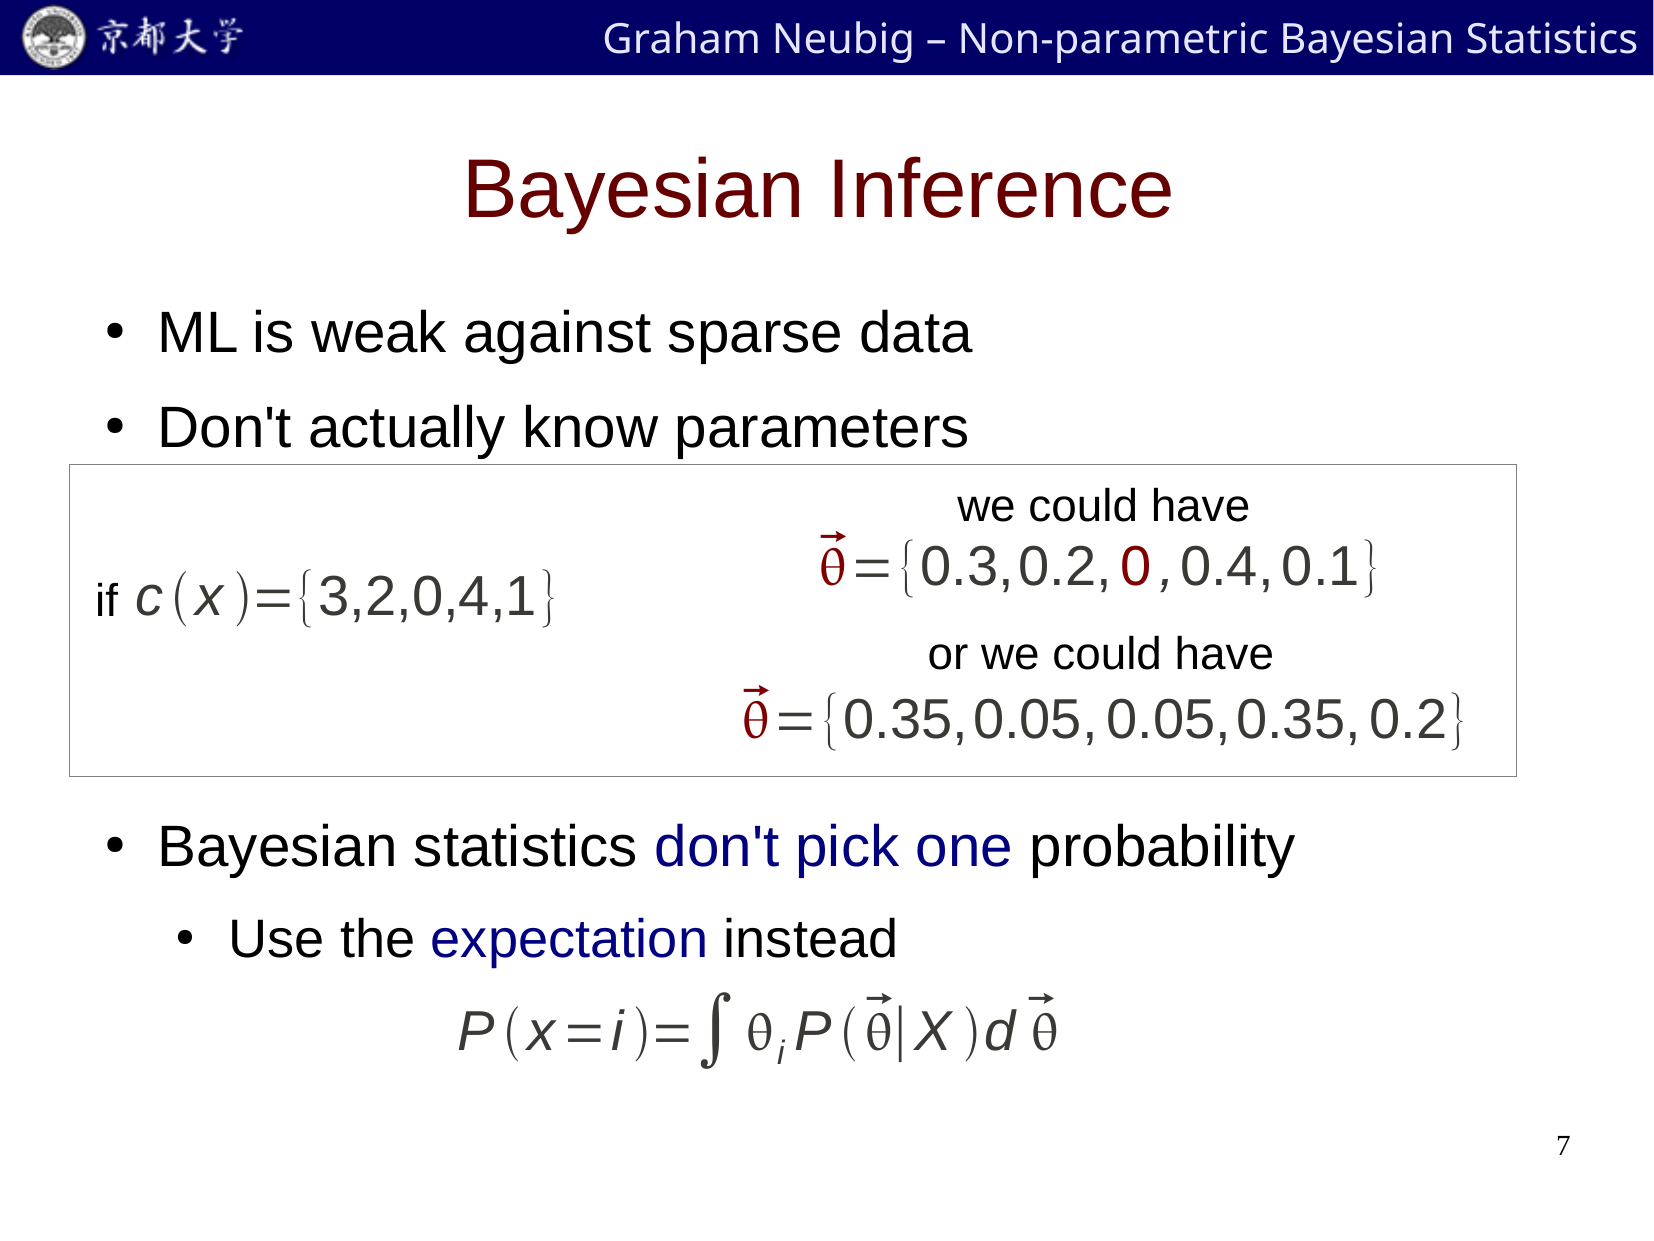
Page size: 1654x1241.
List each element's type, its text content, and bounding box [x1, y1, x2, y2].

chart [443, 986, 1073, 1073]
chart [121, 562, 577, 629]
title Bayesian Inference [75, 100, 1564, 277]
chart [804, 528, 1398, 602]
chart [727, 682, 1486, 755]
picture [0, 0, 247, 70]
text_box we could have [942, 472, 1266, 528]
list ML is weak against sparse data Don't actually know parameters Bayesian statistics don't pick one probability Use the expectation instead [86, 300, 1576, 1104]
text_box or we could have [912, 620, 1290, 687]
text_box if [80, 567, 133, 634]
list ML is weak against sparse data Don't actually know parameters Bayesian statistics don't pick one probability Use the expectation instead [86, 465, 1516, 776]
